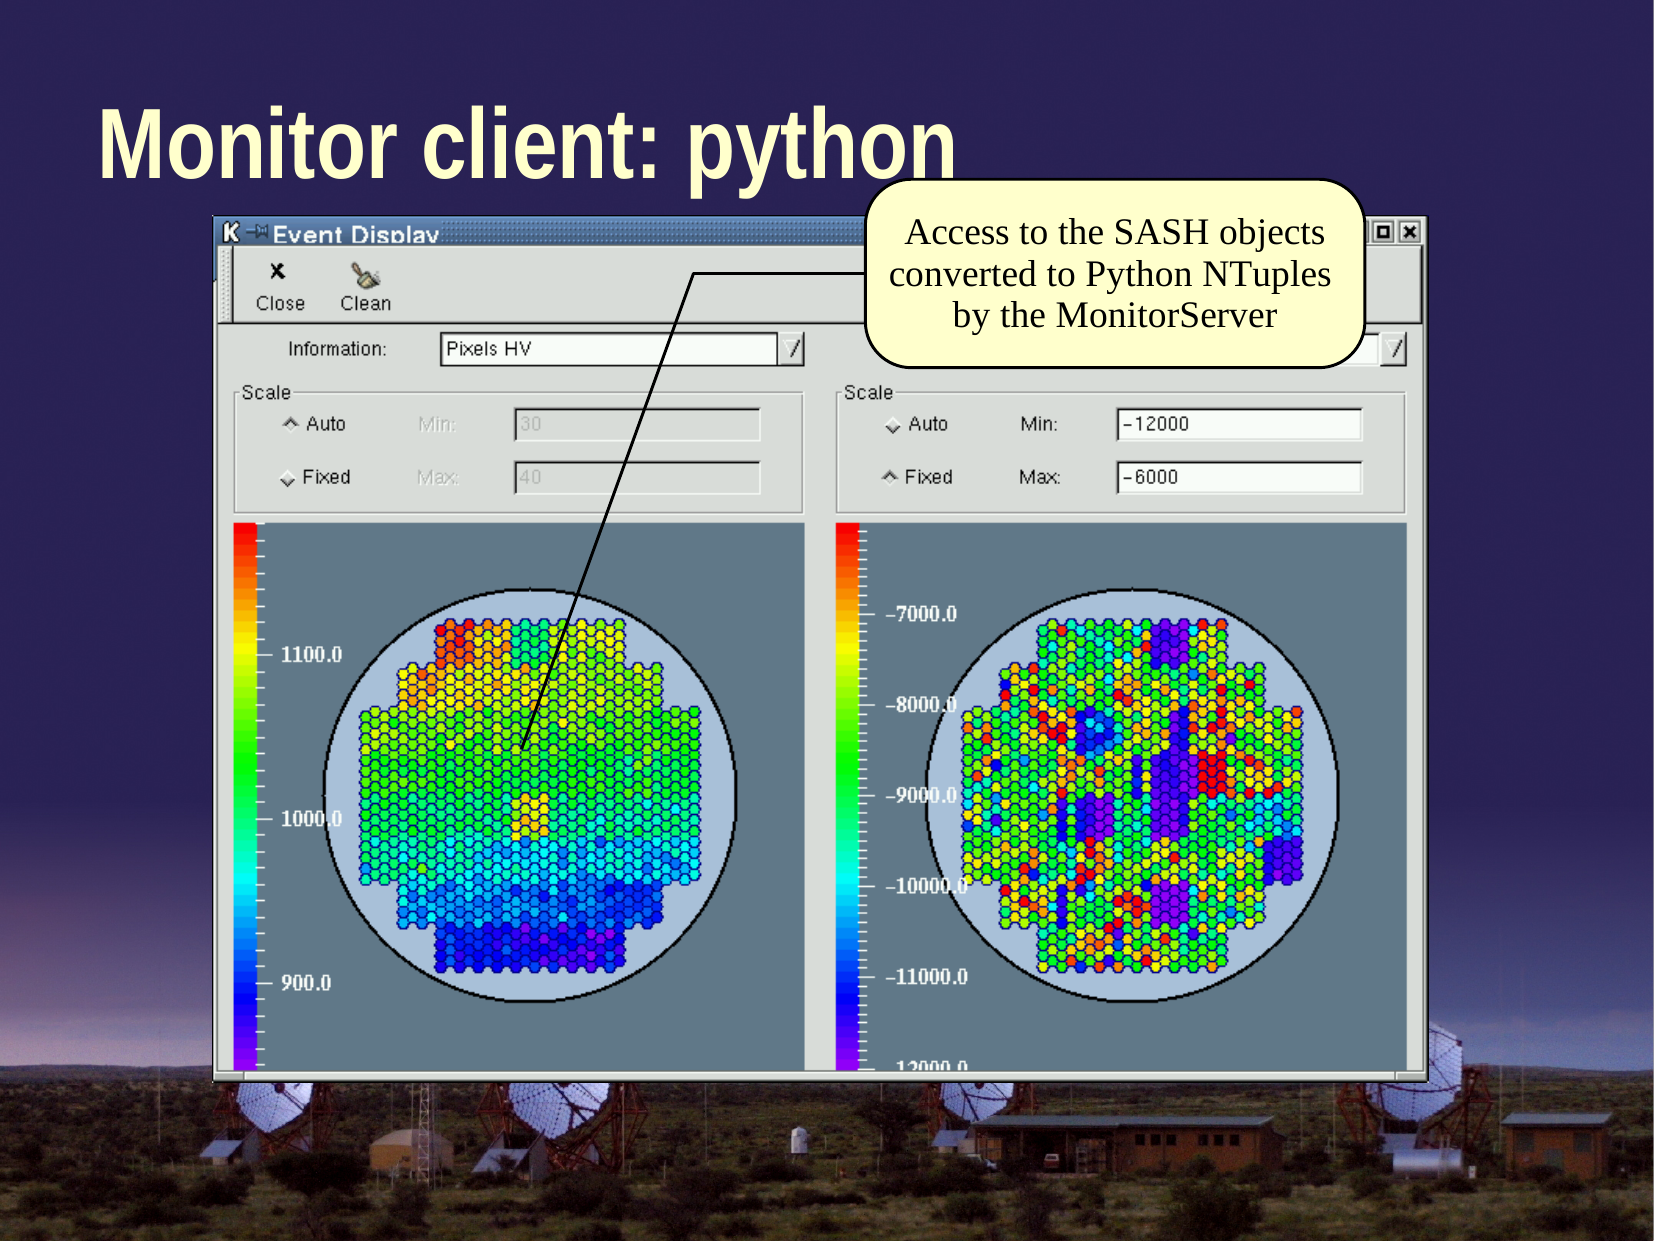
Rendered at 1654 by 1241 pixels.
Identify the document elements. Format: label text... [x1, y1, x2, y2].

text_box Access to the SASH objects converted to Python NTuples by the MonitorServer [865, 179, 1365, 368]
picture [0, 0, 1654, 1241]
title Monitor client: python [82, 49, 1571, 257]
